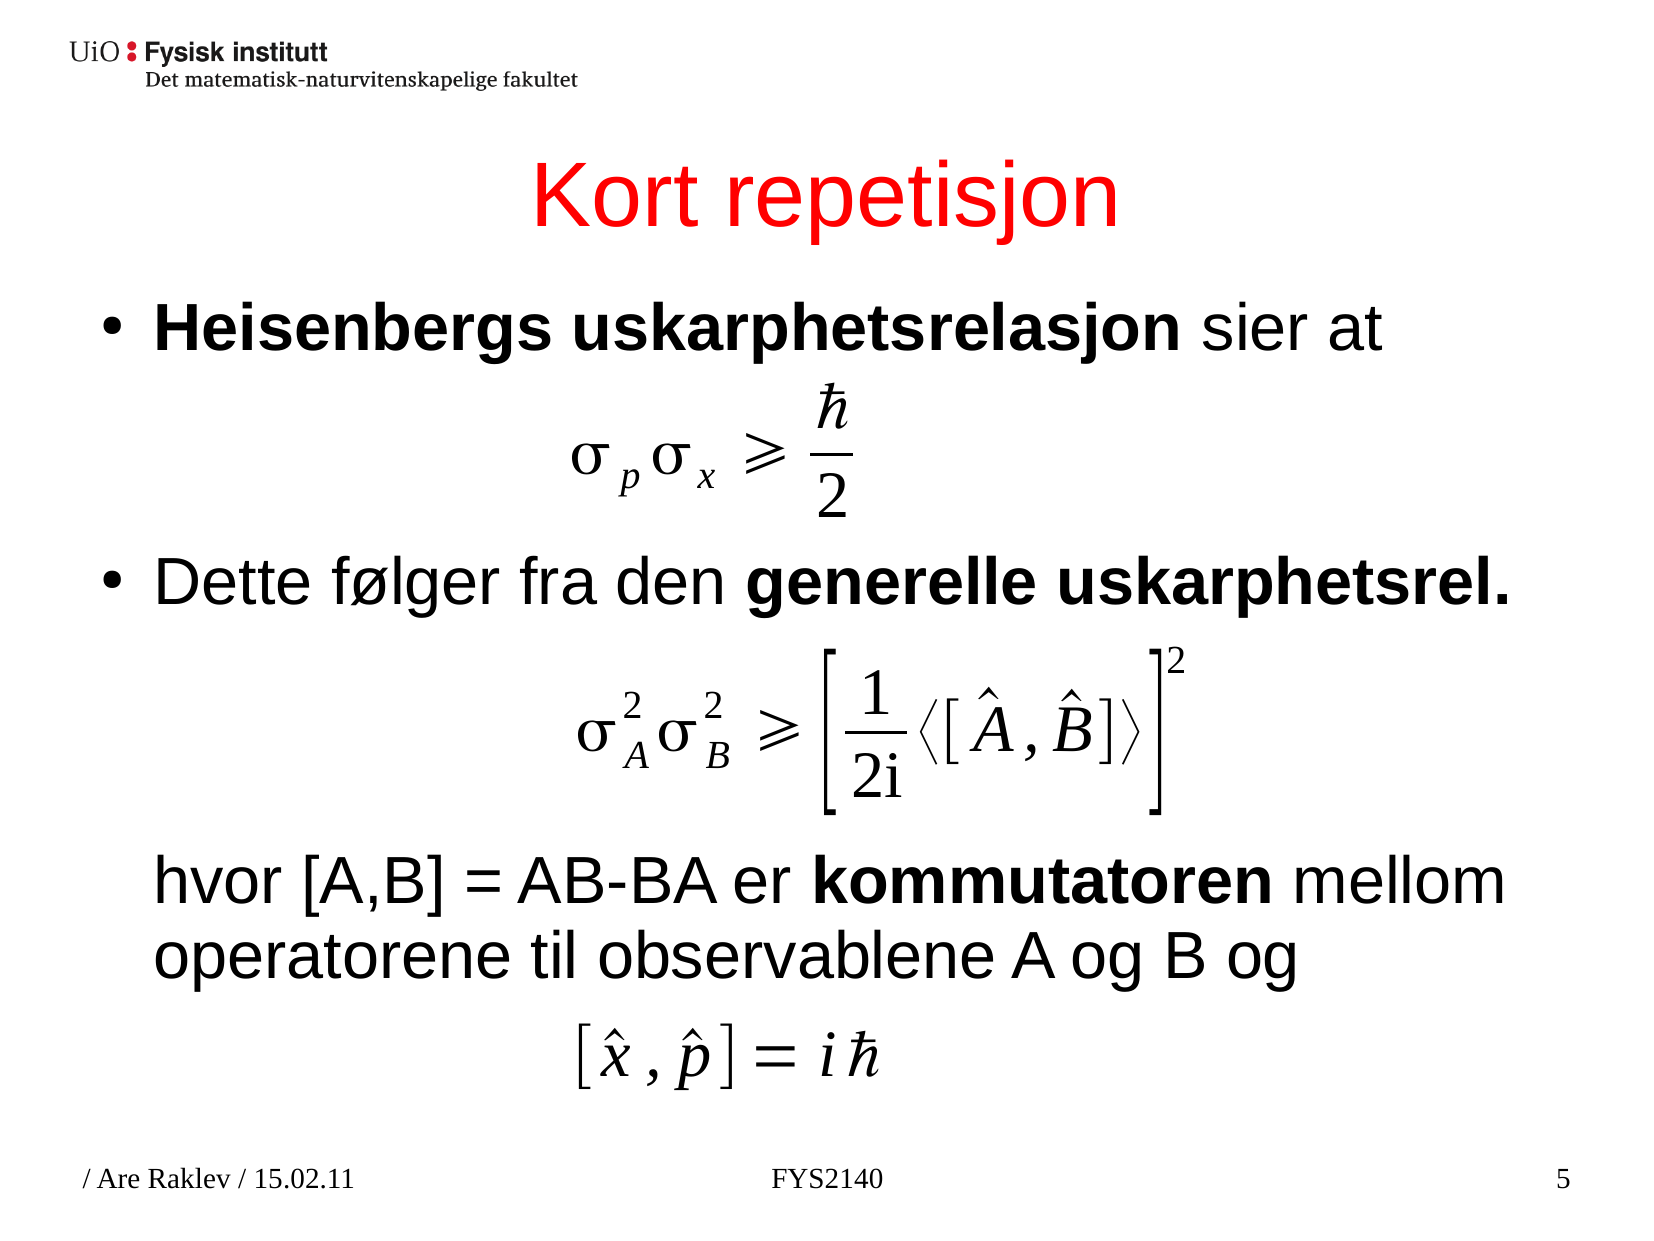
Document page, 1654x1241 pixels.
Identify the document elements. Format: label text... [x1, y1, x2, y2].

list Heisenbergs uskarphetsrelasjon sier at Dette følger fra den generelle uskarphetsrel. hvor [A,B] = AB-BA er kommutatoren mellom operatorene til observablene A og B og [82, 290, 1576, 1094]
title Kort repetisjon [82, 90, 1571, 290]
chart [562, 367, 863, 533]
picture [68, 37, 581, 93]
chart [568, 1015, 888, 1098]
chart [568, 637, 1193, 820]
